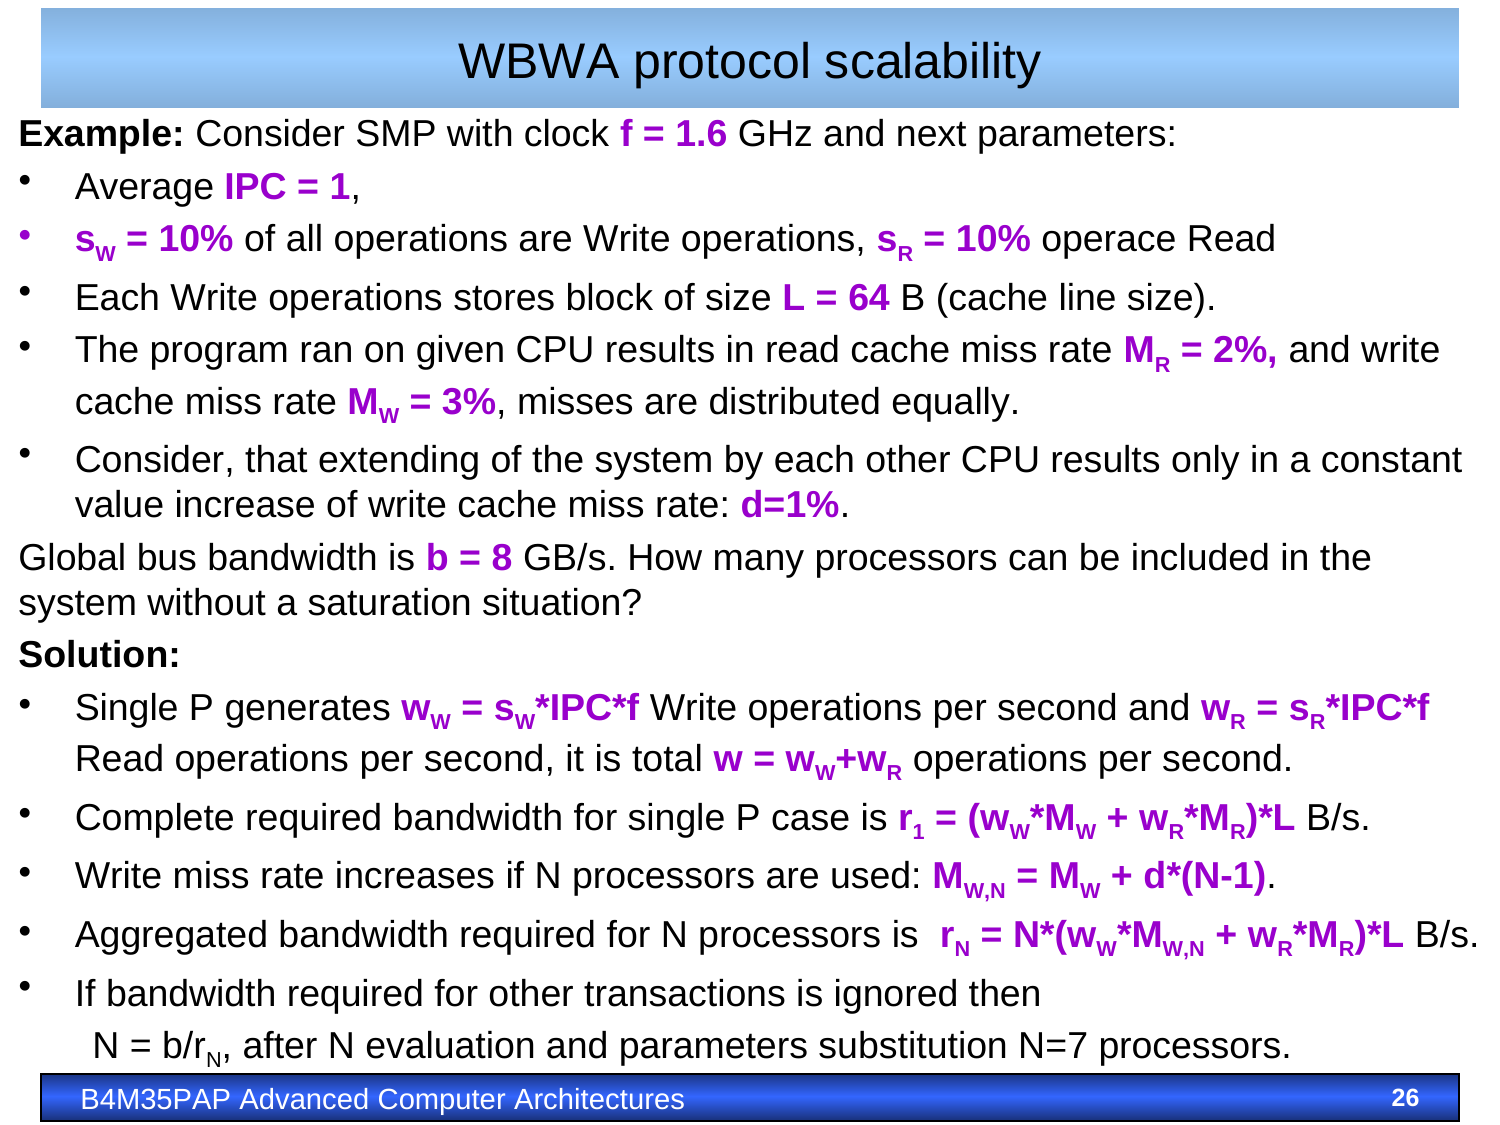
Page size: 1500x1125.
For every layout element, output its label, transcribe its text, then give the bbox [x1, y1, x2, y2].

list Example: Consider SMP with clock f = 1.6 GHz and next parameters: Average IPC = 1, sW = 10% of all operations are Write operations, sR = 10% operace Read Each Write operations stores block of size L = 64 B (cache line size). The program ran on given CPU results in read cache miss rate MR = 2%, and write cache miss rate MW = 3%, misses are distributed equally. Consider, that extending of the system by each other CPU results only in a constant value increase of write cache miss rate: d=1%. Global bus bandwidth is b = 8 GB/s. How many processors can be included in the system without a saturation situation? Solution: Single P generates wW = sW*IPC*f Write operations per second and wR = sR*IPC*f Read operations per second, it is total w = wW+wR operations per second. Complete required bandwidth for single P case is r1 = (wW*MW + wR*MR)*L B/s. Write miss rate increases if N processors are used: MW,N = MW + d*(N-1). Aggregated bandwidth required for N processors is rN = N*(wW*MW,N + wR*MR)*L B/s. If bandwidth required for other transactions is ignored then N = b/rN, after N evaluation and parameters substitution N=7 processors. [3, 101, 1500, 1062]
title WBWA protocol scalability [41, 8, 1459, 108]
